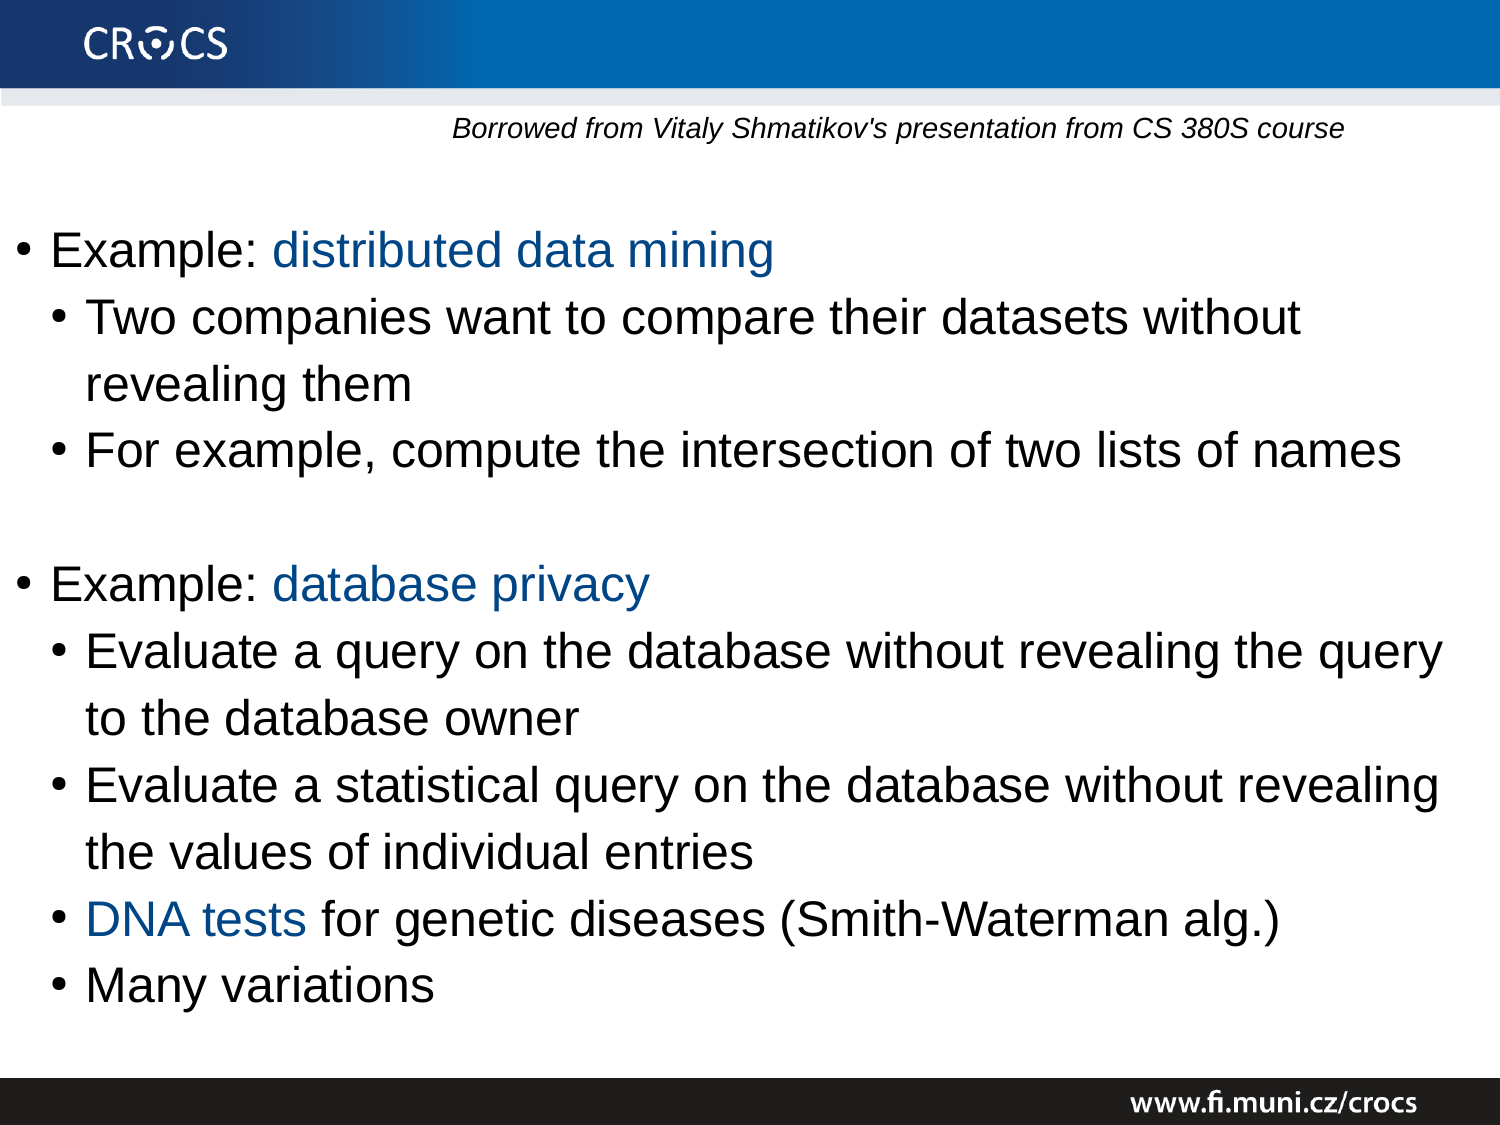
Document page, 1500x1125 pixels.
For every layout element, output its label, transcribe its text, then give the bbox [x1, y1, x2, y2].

picture [0, 1010, 1500, 1125]
picture [0, 0, 1500, 203]
text_box Example: distributed data mining Two companies want to compare their datasets without revealing them For example, compute the intersection of two lists of names Example: database privacy Evaluate a query on the database without revealing the query to the database owner Evaluate a statistical query on the database without revealing the values of individual entries DNA tests for genetic diseases (Smith-Waterman alg.) Many variations [0, 203, 1500, 1010]
text_box Borrowed from Vitaly Shmatikov's presentation from CS 380S course [437, 101, 1499, 152]
